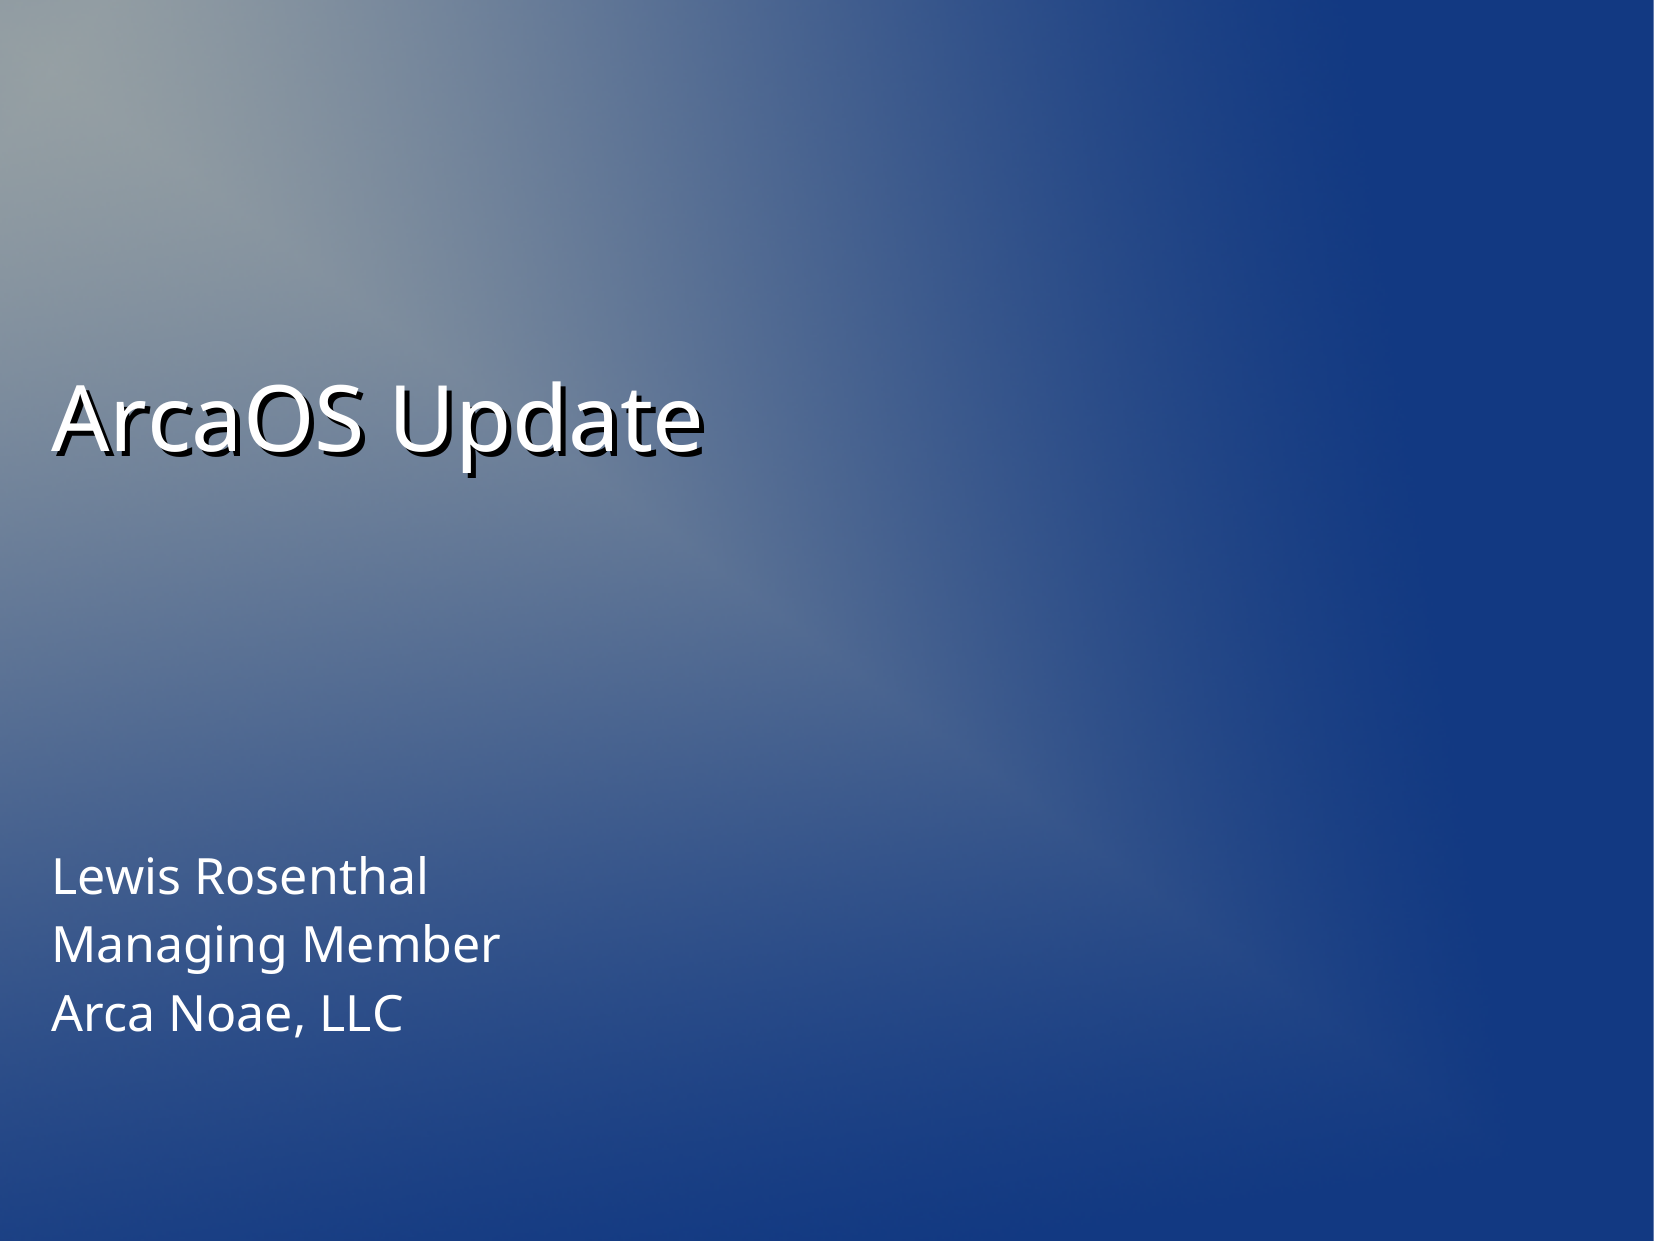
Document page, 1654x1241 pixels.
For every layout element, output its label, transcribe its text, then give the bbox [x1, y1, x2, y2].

picture [0, 0, 1654, 1241]
subtitle ArcaOS Update Lewis Rosenthal Managing Member Arca Noae, LLC [51, 290, 1603, 1109]
